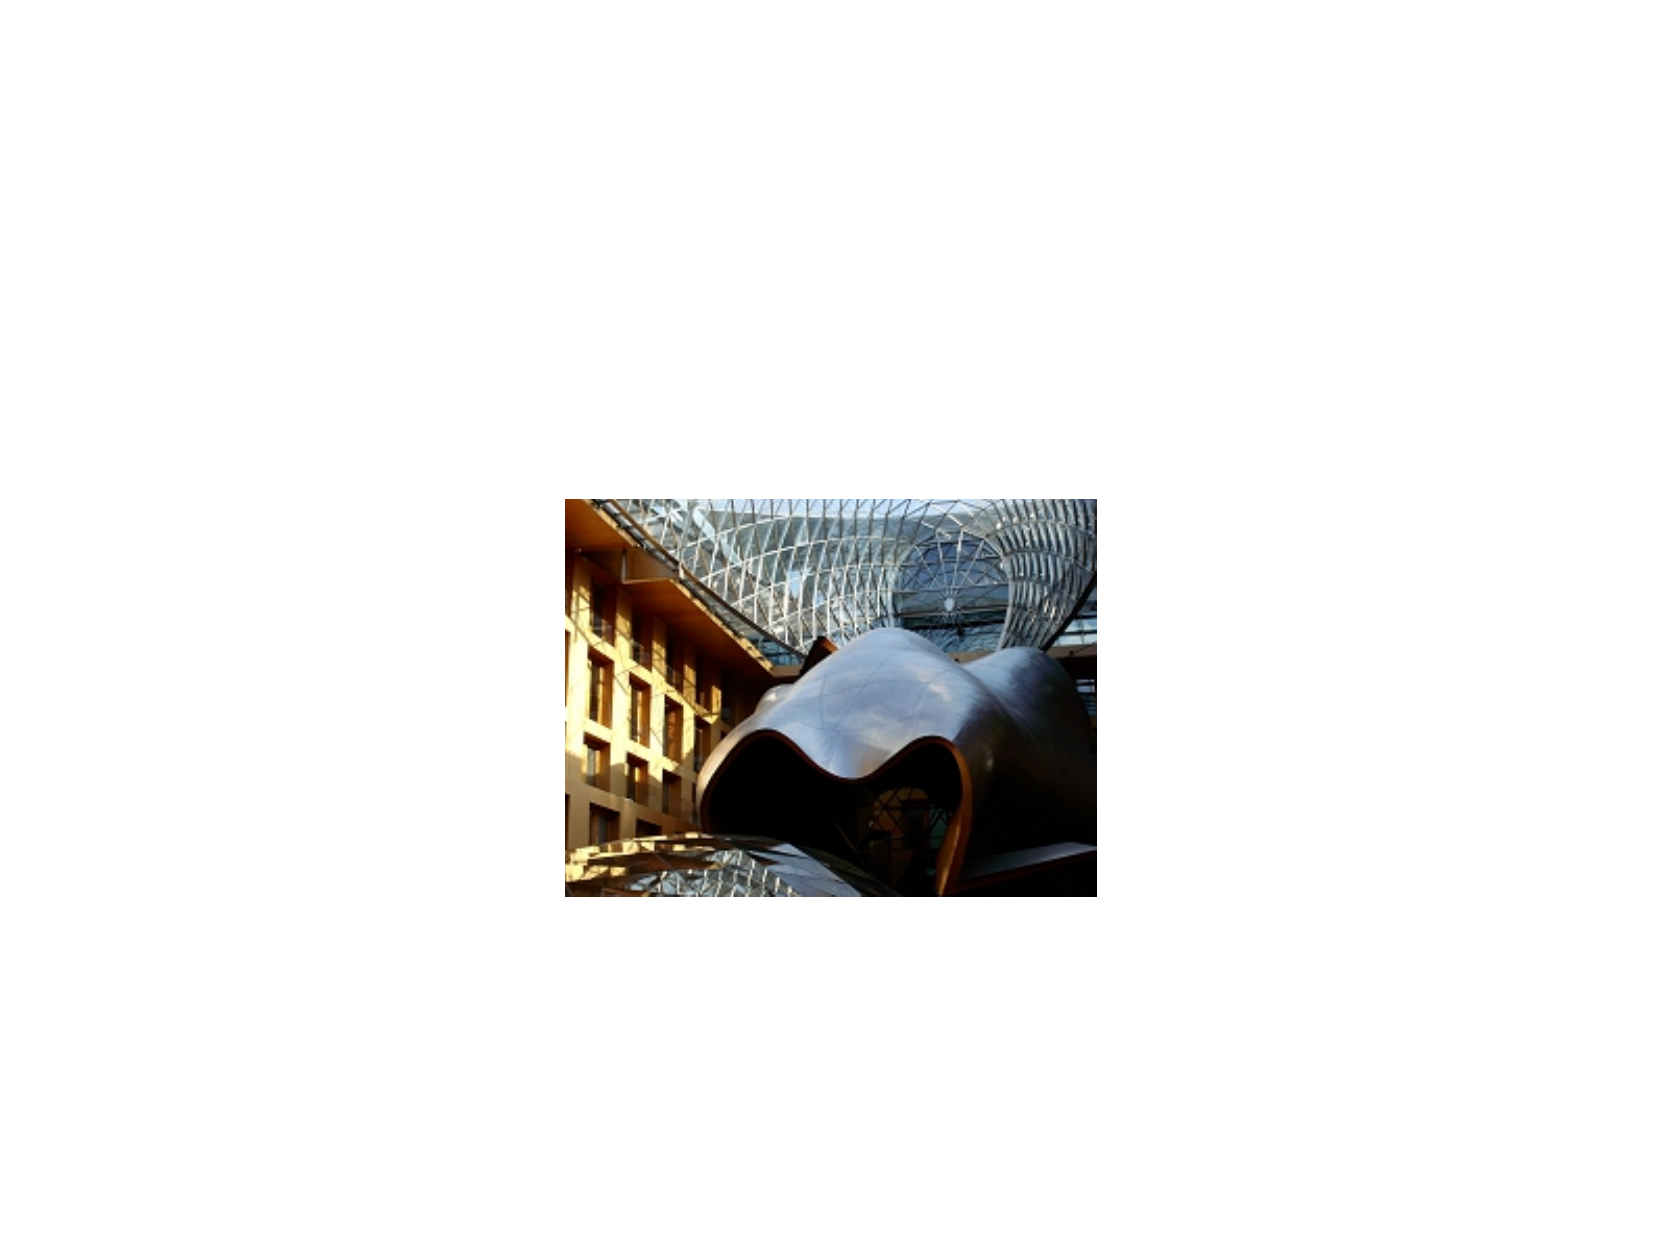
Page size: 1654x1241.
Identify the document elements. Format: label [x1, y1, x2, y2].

picture [565, 499, 1097, 898]
